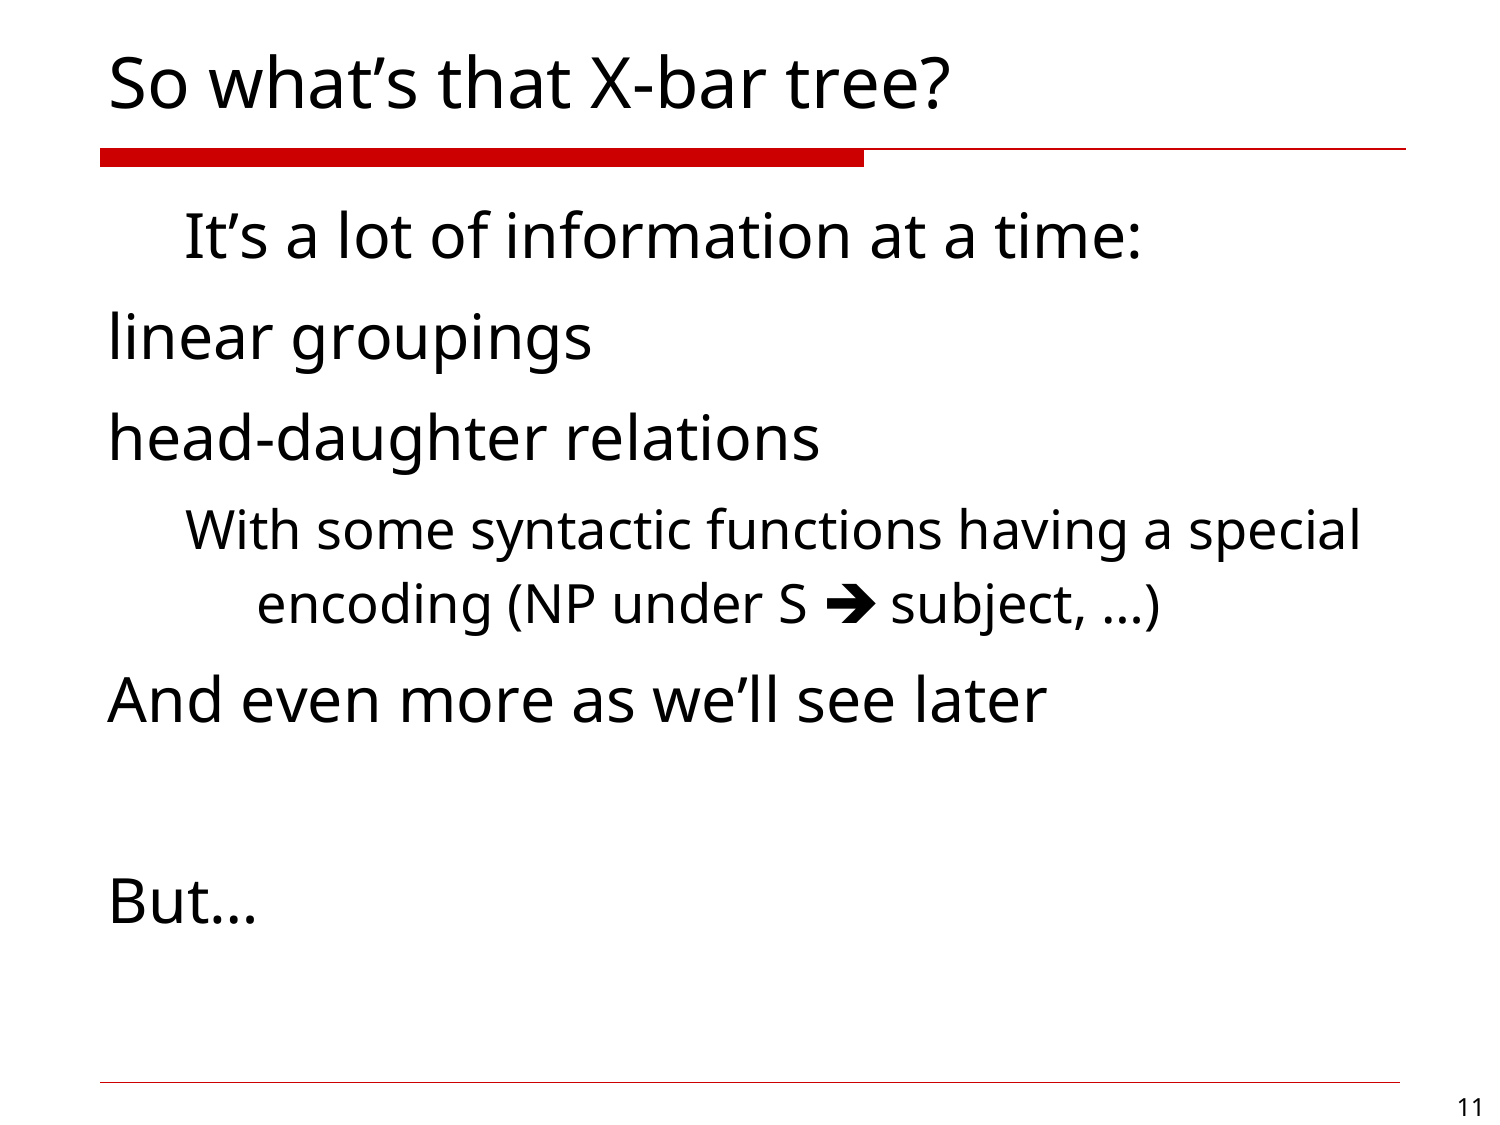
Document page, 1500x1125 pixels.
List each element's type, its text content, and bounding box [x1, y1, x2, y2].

title So what’s that X-bar tree? [94, 36, 1407, 138]
list It’s a lot of information at a time: linear groupings head-daughter relations With some syntactic functions having a special encoding (NP under S  subject, …) And even more as we’ll see later But… [92, 184, 1406, 988]
